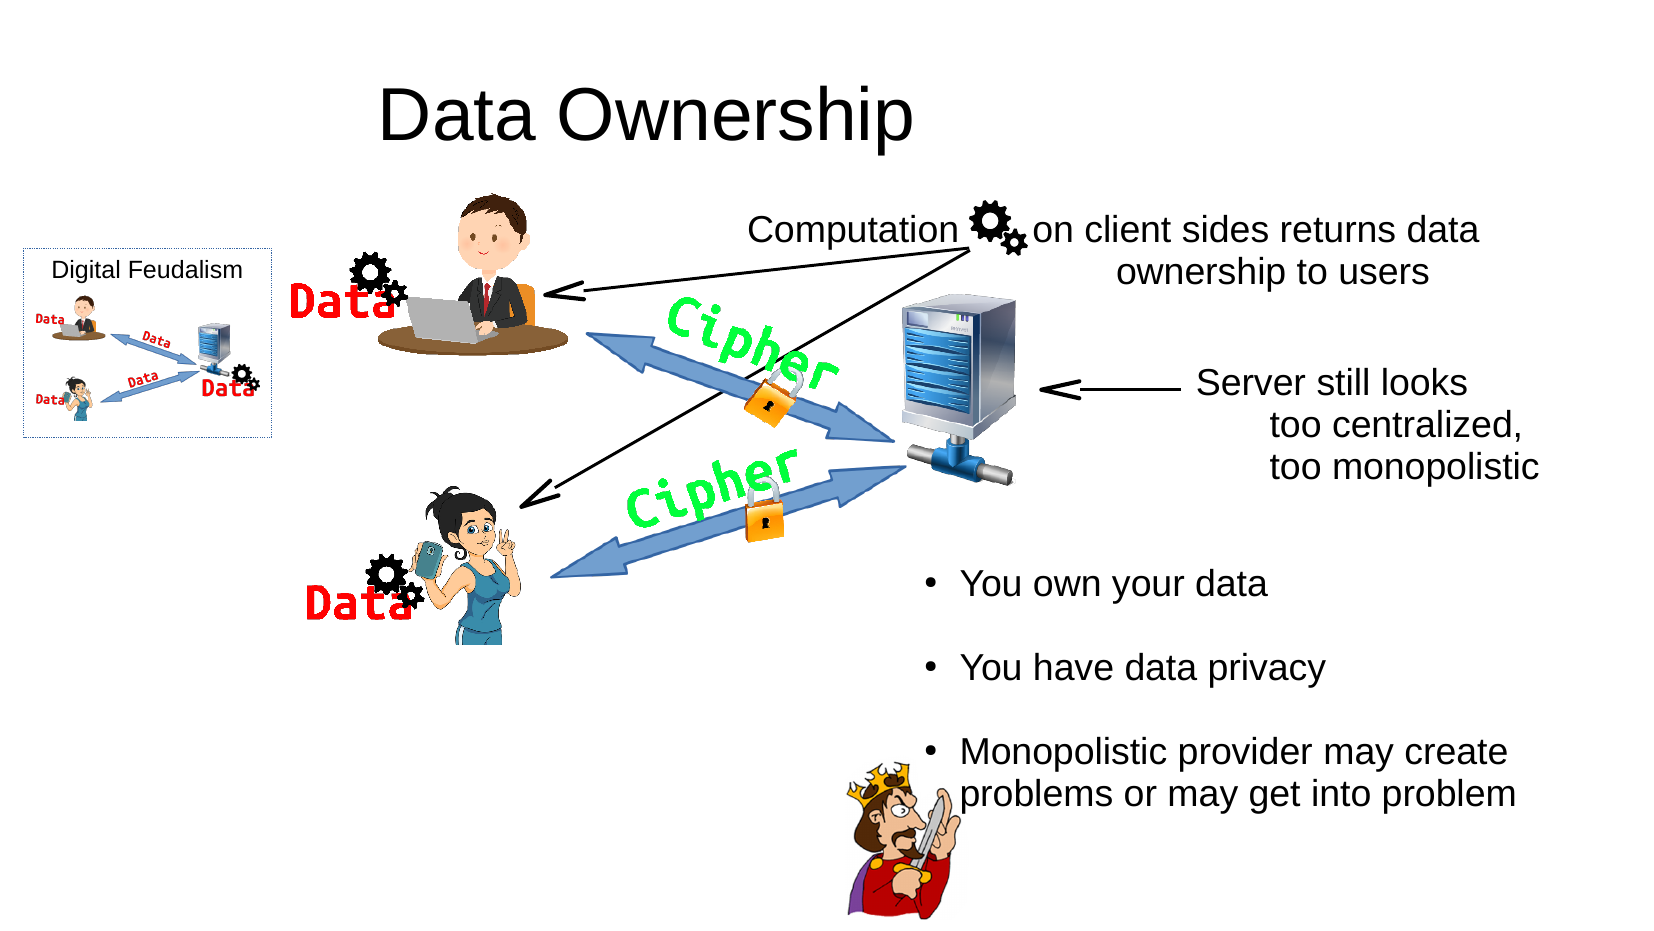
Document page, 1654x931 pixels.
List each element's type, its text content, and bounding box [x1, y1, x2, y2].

title Data Ownership [82, 37, 1571, 193]
text_box Computation on client sides returns data ownership to users [732, 200, 1654, 308]
text_box Computation on client sides returns data ownership to users [732, 200, 969, 272]
picture [290, 192, 1028, 645]
text_box Digital Feudalism [36, 248, 273, 291]
text_box Server still looks too centralized, too monopolistic [1181, 354, 1607, 496]
picture [845, 755, 969, 920]
text_box You own your data You have data privacy Monopolistic provider may create problems or may get into problem [909, 555, 1630, 851]
picture [36, 295, 260, 421]
